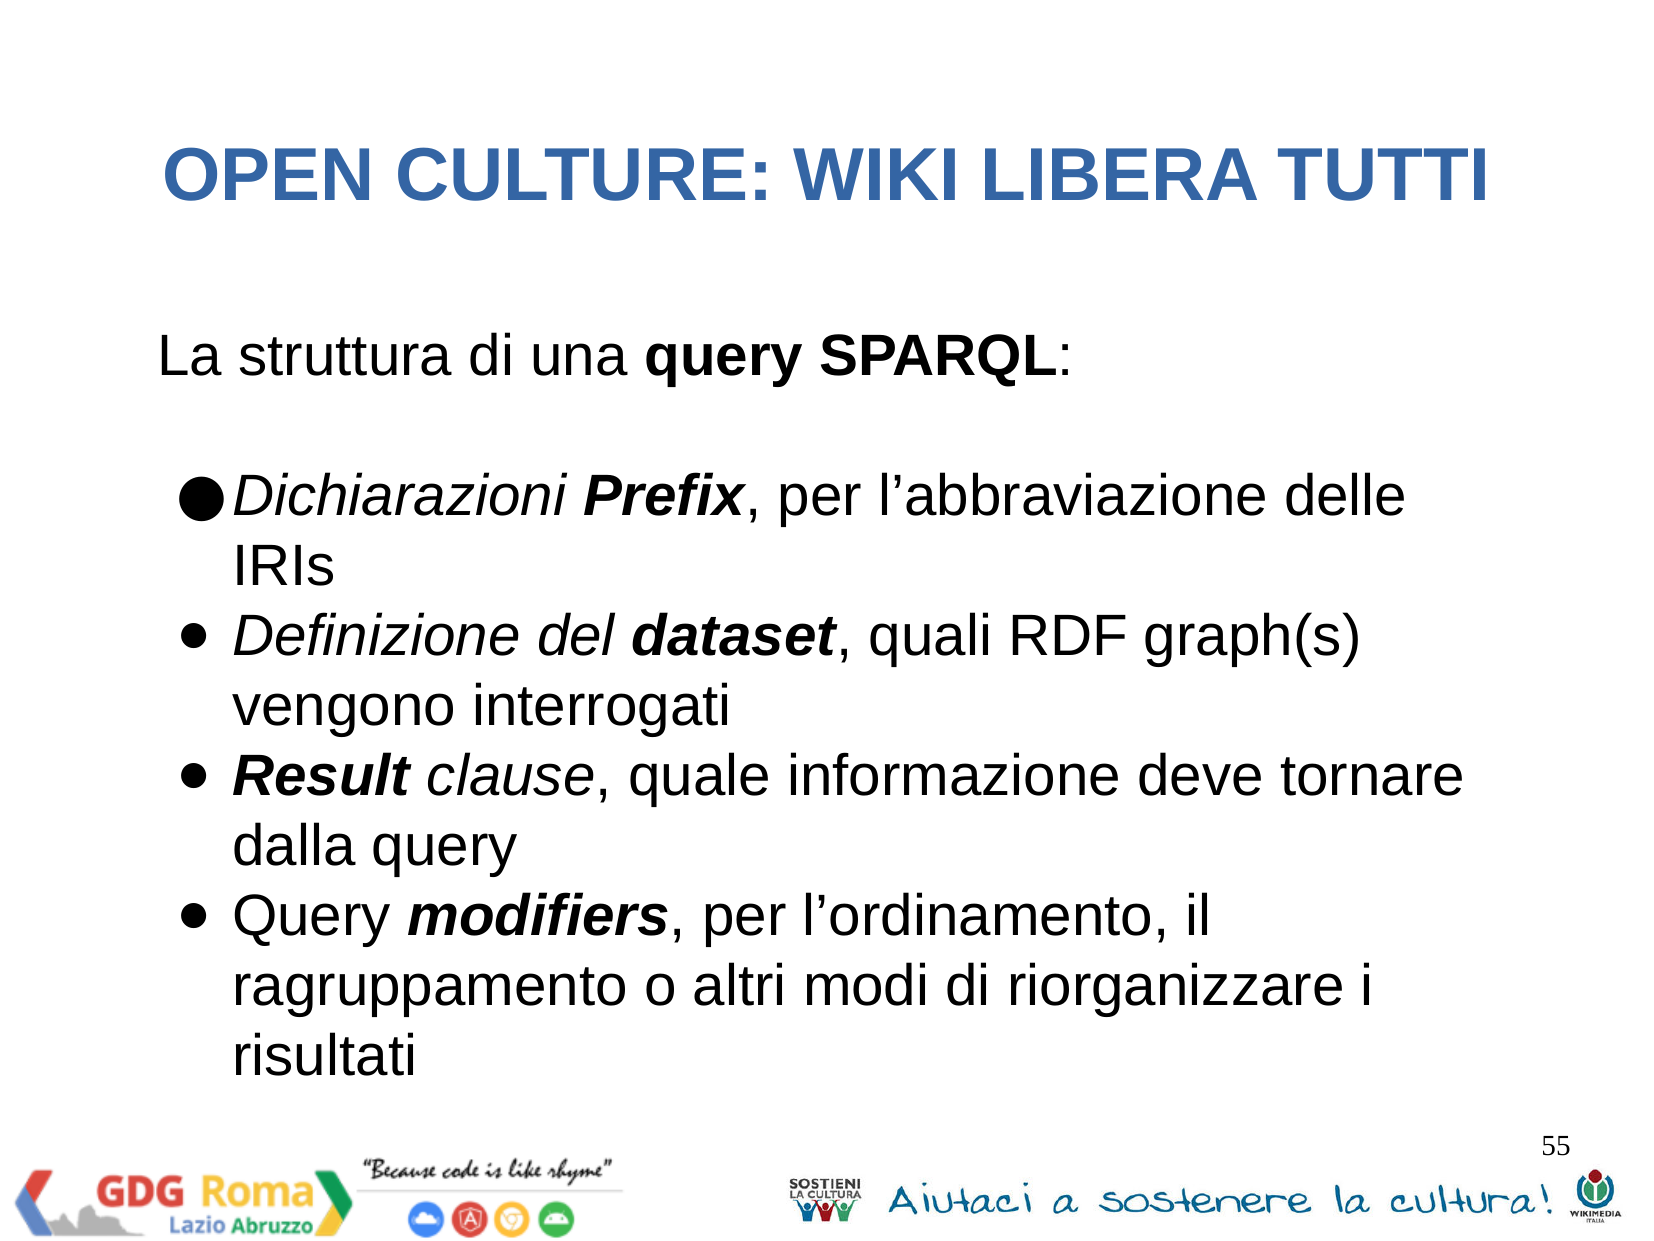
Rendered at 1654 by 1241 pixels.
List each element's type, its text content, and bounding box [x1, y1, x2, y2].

picture [11, 1155, 626, 1241]
text_box La struttura di una query SPARQL: Dichiarazioni Prefix, per l’abbraviazione delle IRIs Definizione del dataset, quali RDF graph(s) vengono interrogati Result clause, quale informazione deve tornare dalla query Query modifiers, per l’ordinamento, il ragruppamento o altri modi di riorganizzare i risultati [142, 302, 1536, 919]
picture [772, 1163, 1648, 1233]
title OPEN CULTURE: WIKI LIBERA TUTTI [11, 17, 1642, 249]
